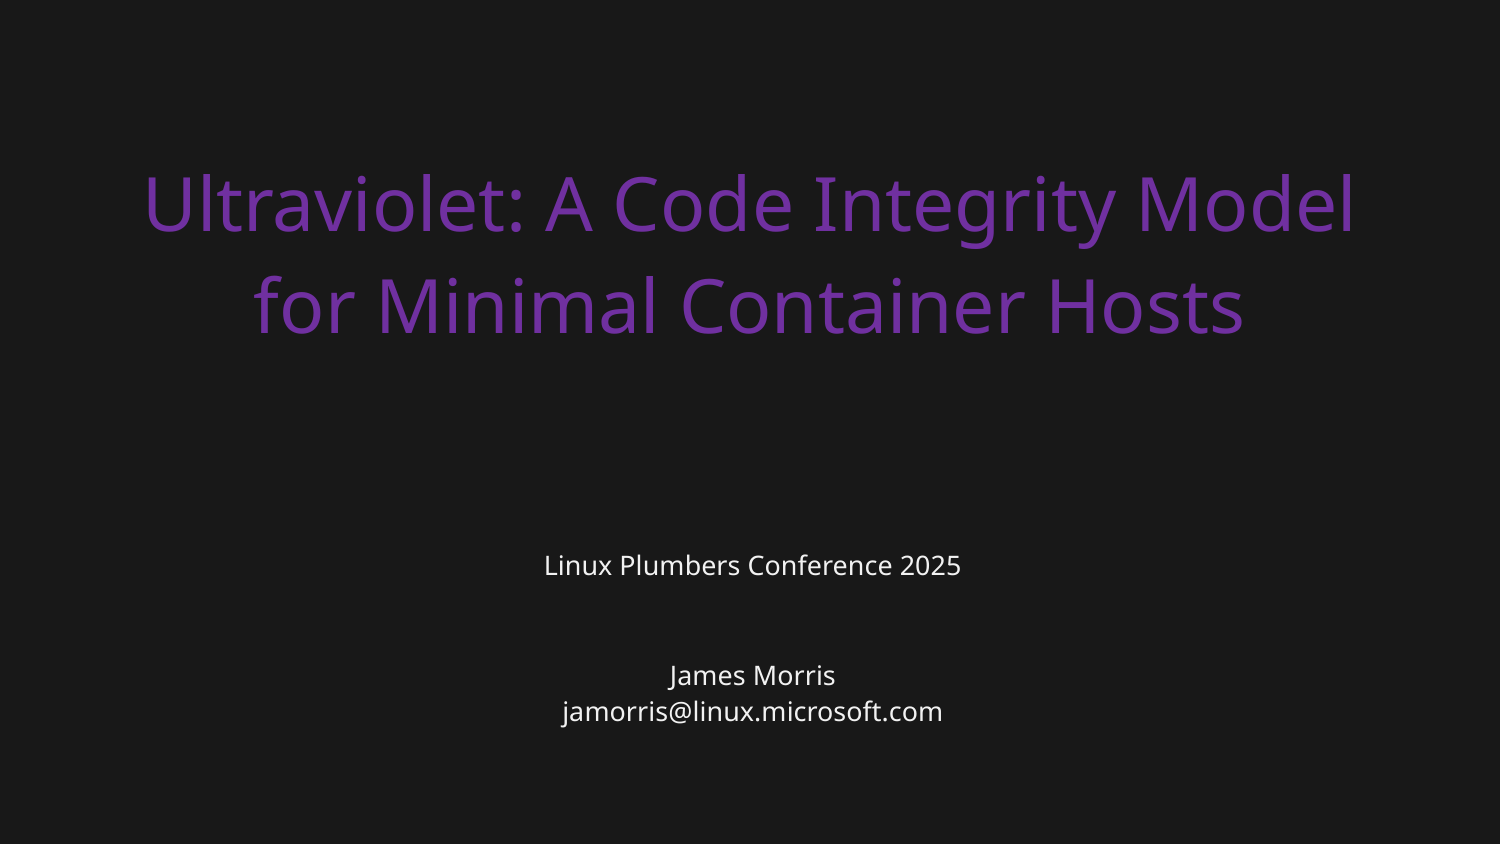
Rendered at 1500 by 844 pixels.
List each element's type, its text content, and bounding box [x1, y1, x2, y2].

title Ultraviolet: A Code Integrity Model for Minimal Container Hosts [79, 85, 1421, 422]
subtitle Linux Plumbers Conference 2025 James Morris jamorris@linux.microsoft.com [51, 477, 1449, 751]
